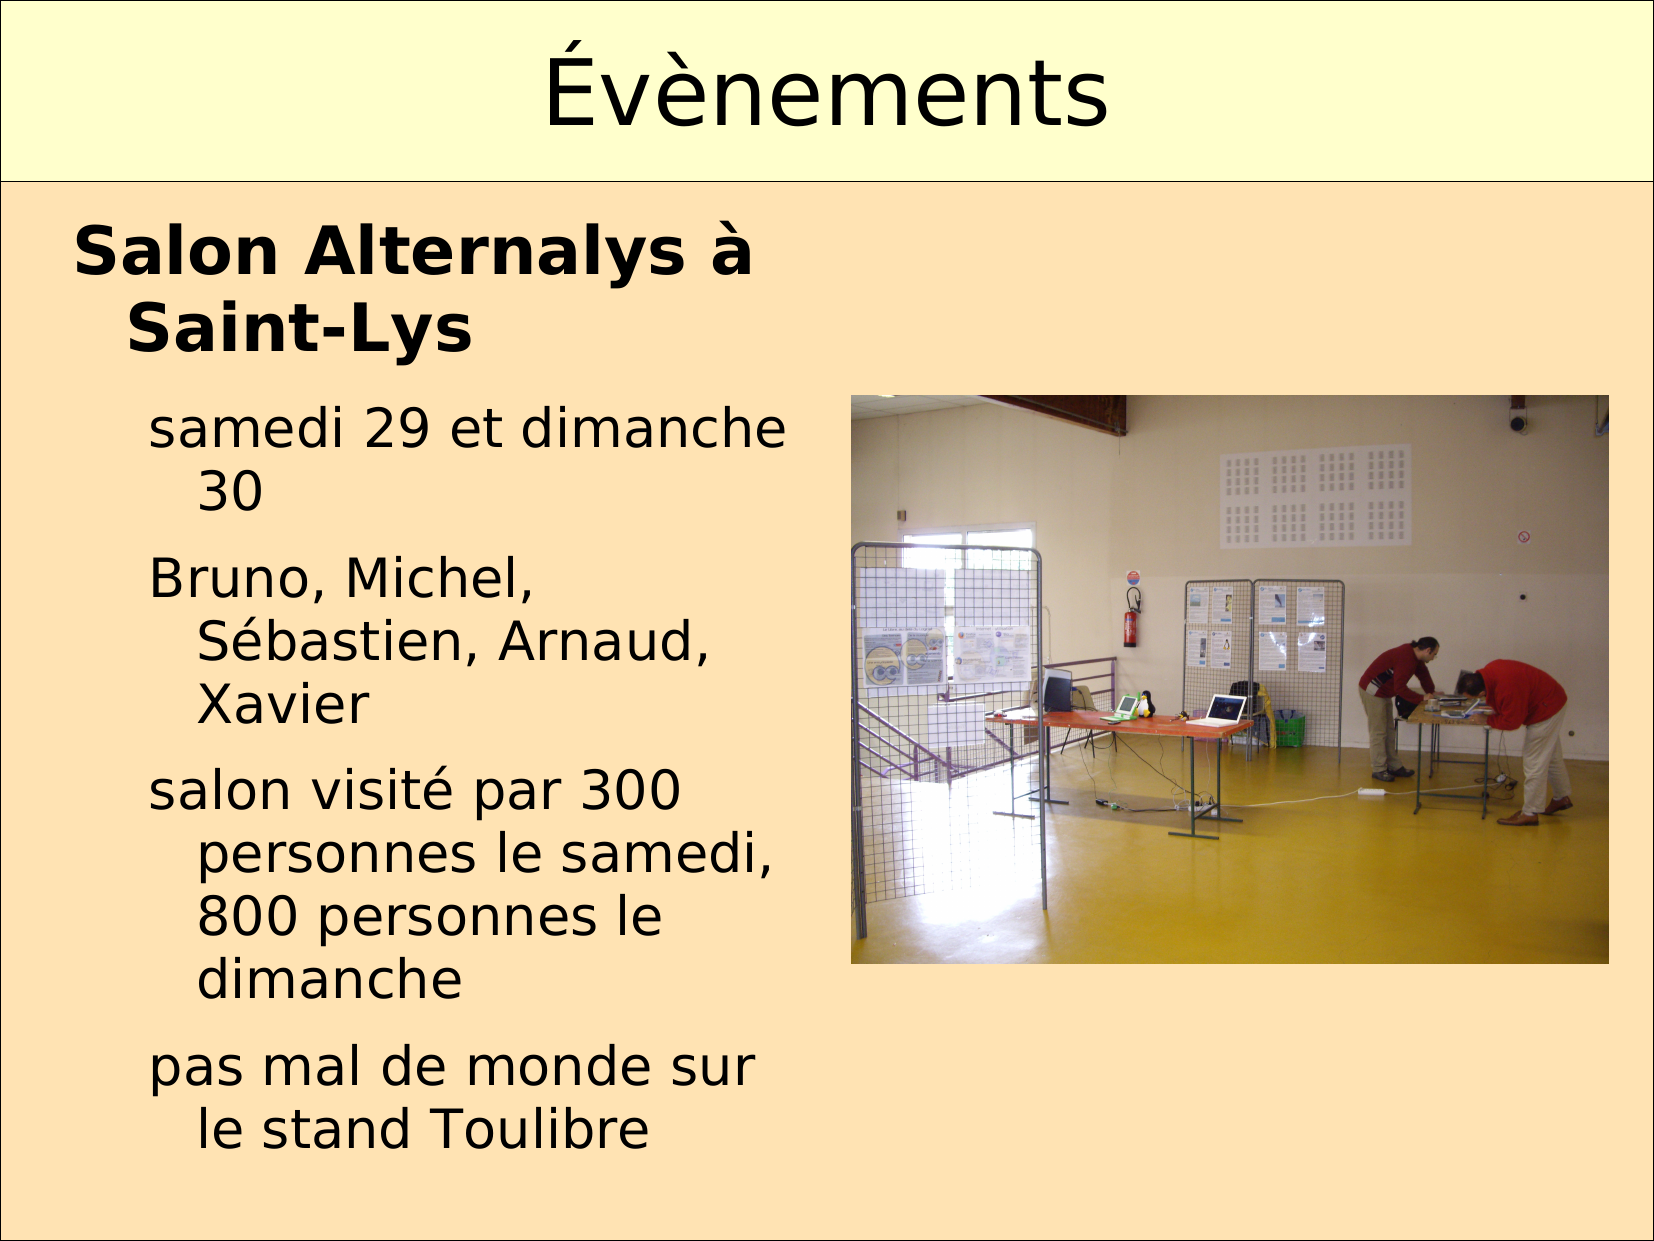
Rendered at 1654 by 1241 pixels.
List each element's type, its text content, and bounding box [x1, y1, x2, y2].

title Évènements [0, 33, 1654, 154]
picture [851, 395, 1609, 964]
list Salon Alternalys à Saint-Lys samedi 29 et dimanche 30 Bruno, Michel, Sébastien, Arnaud, Xavier salon visité par 300 personnes le samedi, 800 personnes le dimanche pas mal de monde sur le stand Toulibre [54, 212, 806, 1194]
